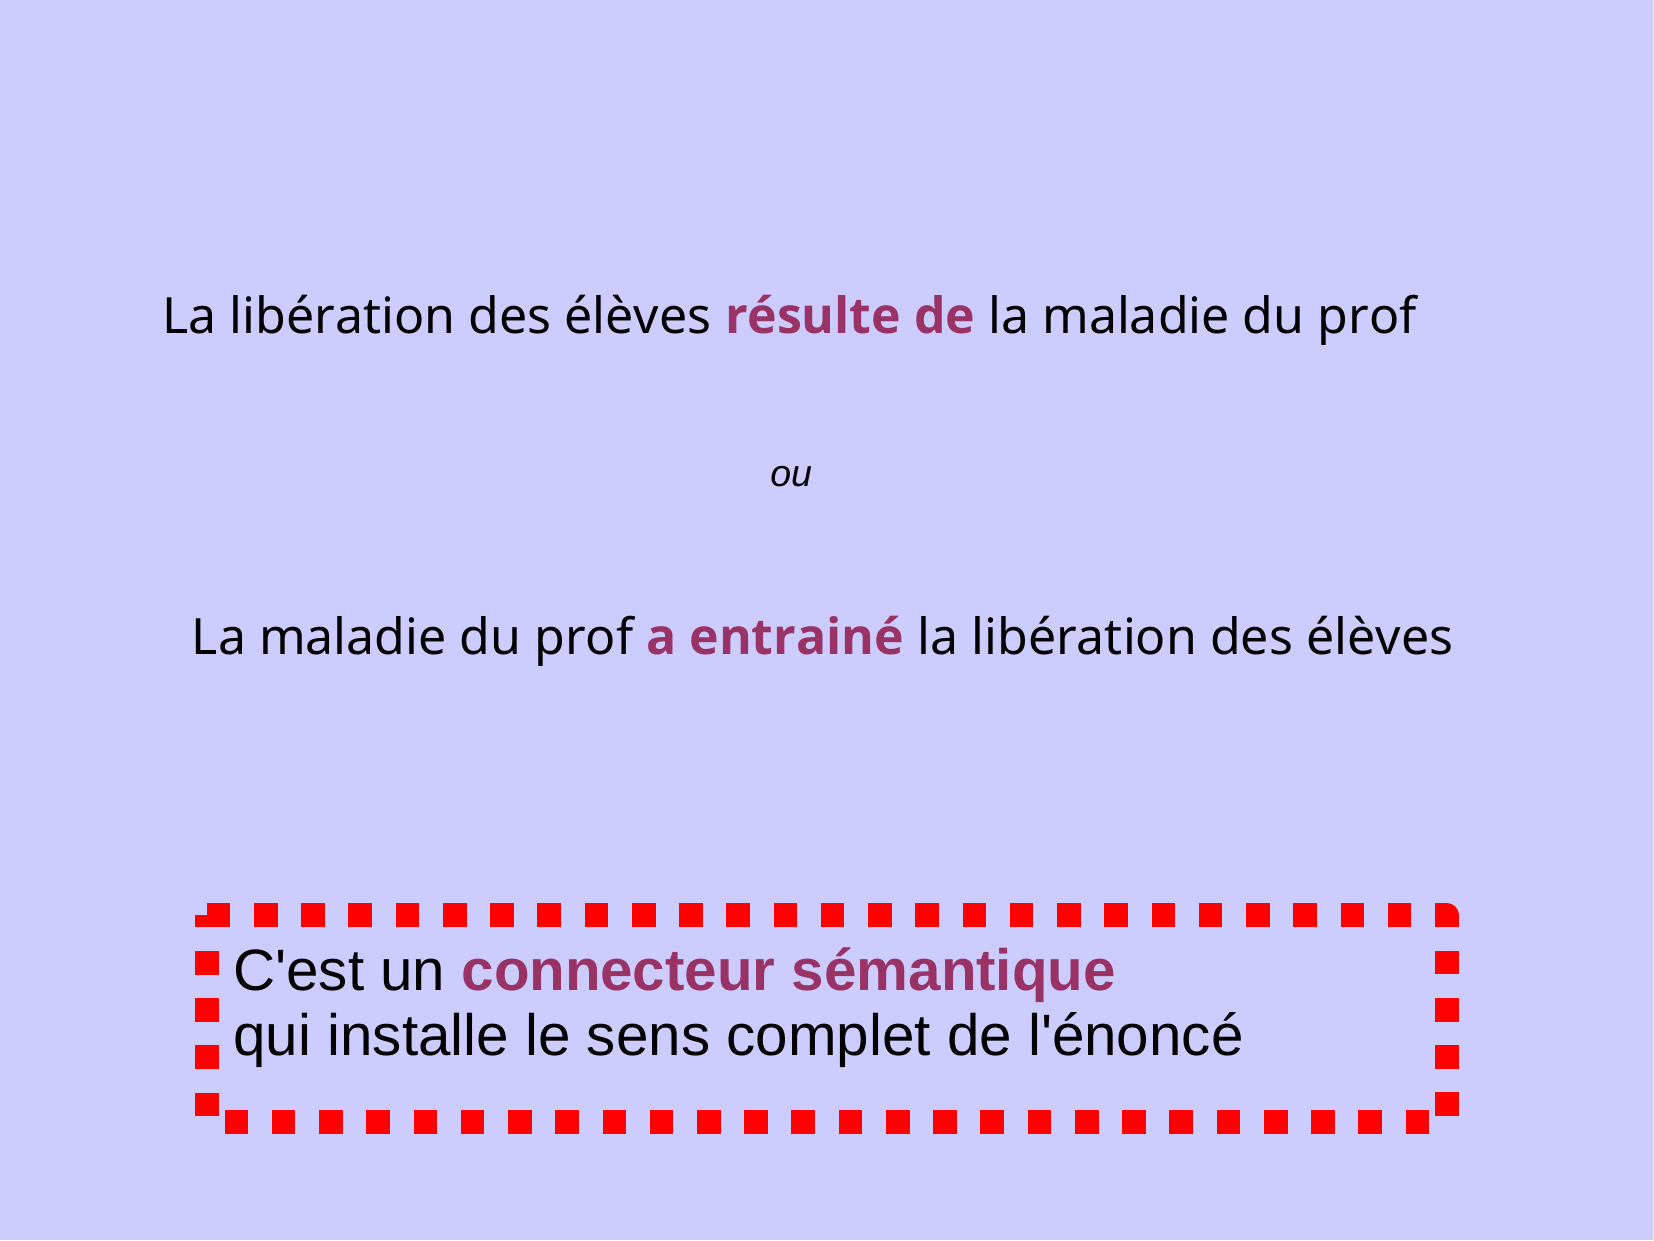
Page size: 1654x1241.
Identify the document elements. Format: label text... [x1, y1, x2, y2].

text_box ou [755, 443, 827, 501]
text_box C'est un connecteur sémantique qui installe le sens complet de l'énoncé [206, 915, 1447, 1123]
text_box La maladie du prof a entrainé la libération des élèves [177, 587, 1536, 713]
text_box La libération des élèves résulte de la maladie du prof [147, 265, 1447, 355]
